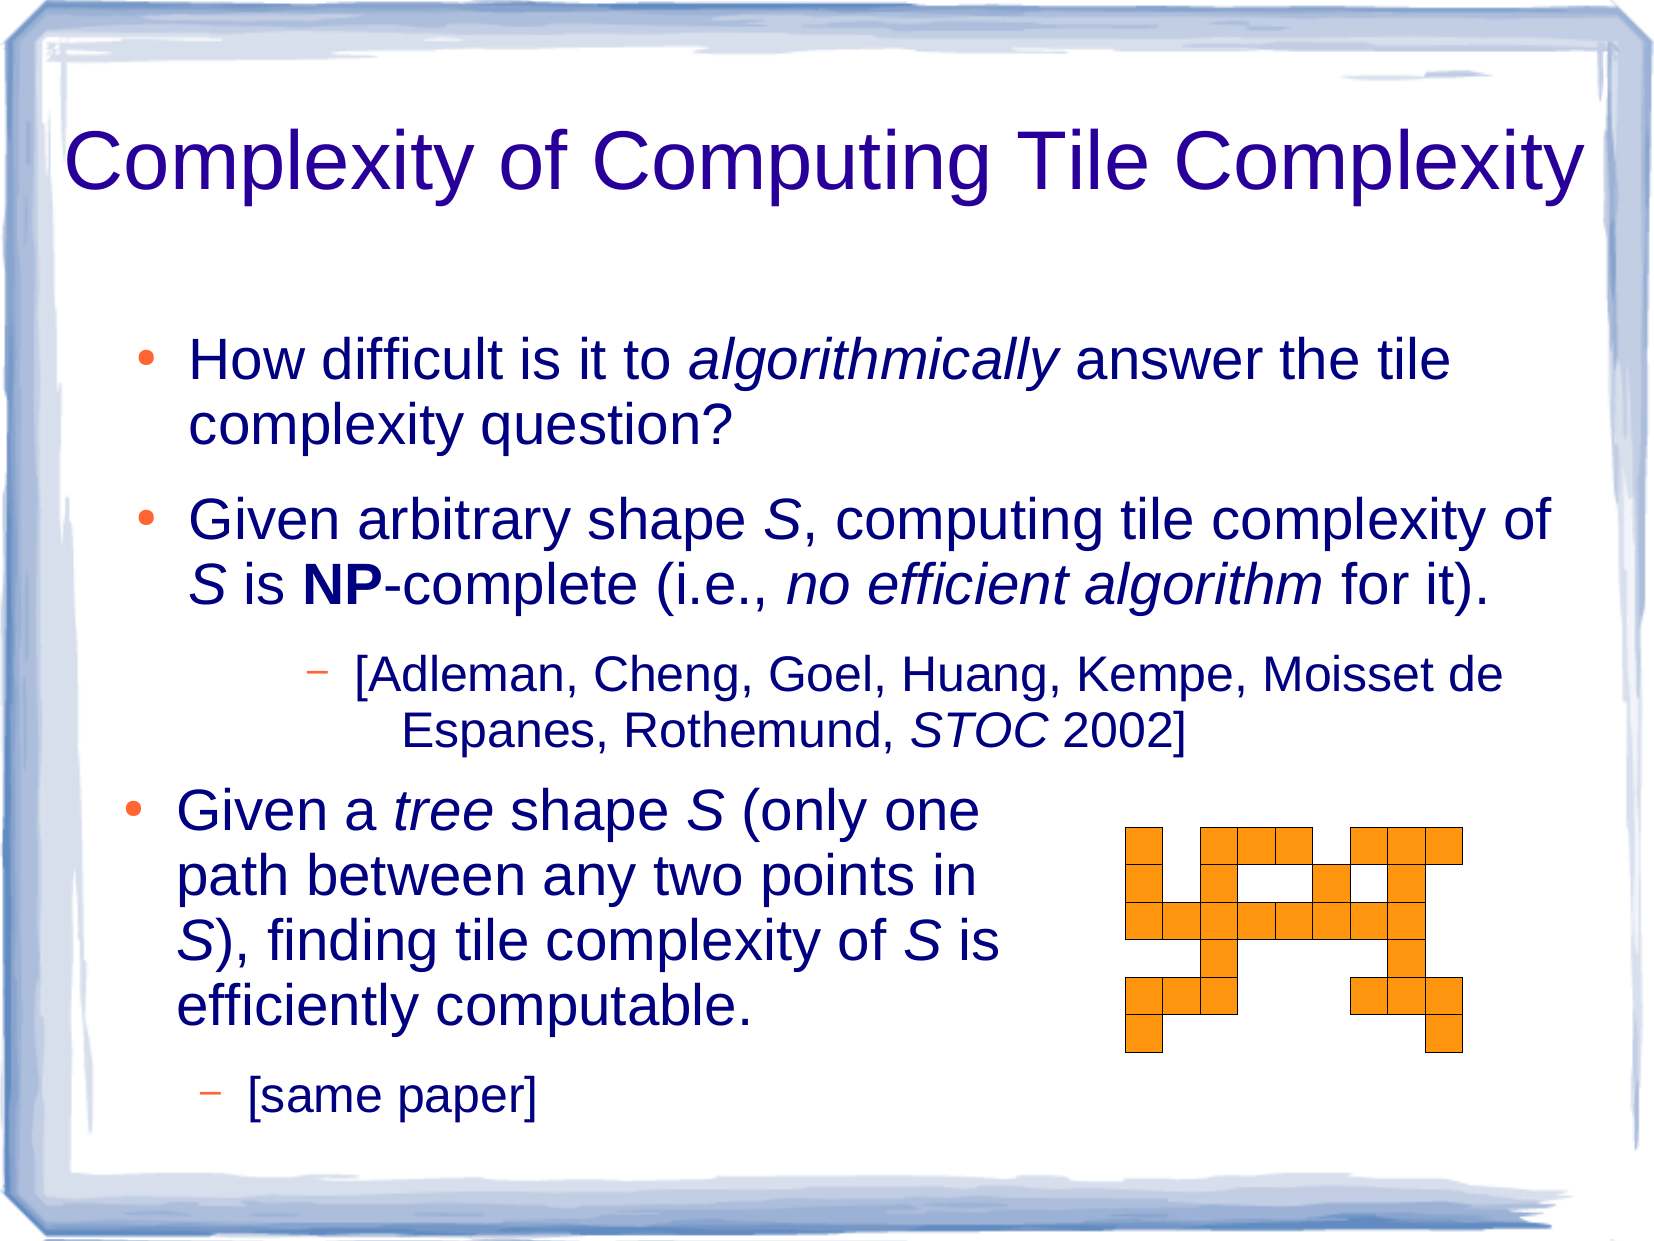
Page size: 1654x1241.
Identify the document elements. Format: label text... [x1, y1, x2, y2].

text_box Given a tree shape S (only one path between any two points in S), finding tile complexity of S is efficiently computable. [same paper] [105, 777, 1013, 1122]
title Complexity of Computing Tile Complexity [56, 56, 1594, 264]
picture [0, 0, 1654, 1241]
text_box [1125, 827, 1463, 1053]
list How difficult is it to algorithmically answer the tile complexity question? Given arbitrary shape S, computing tile complexity of S is NP-complete (i.e., no efficient algorithm for it). [Adleman, Cheng, Goel, Huang, Kempe, Moisset de Espanes, Rothemund, STOC 2002] [118, 326, 1571, 766]
